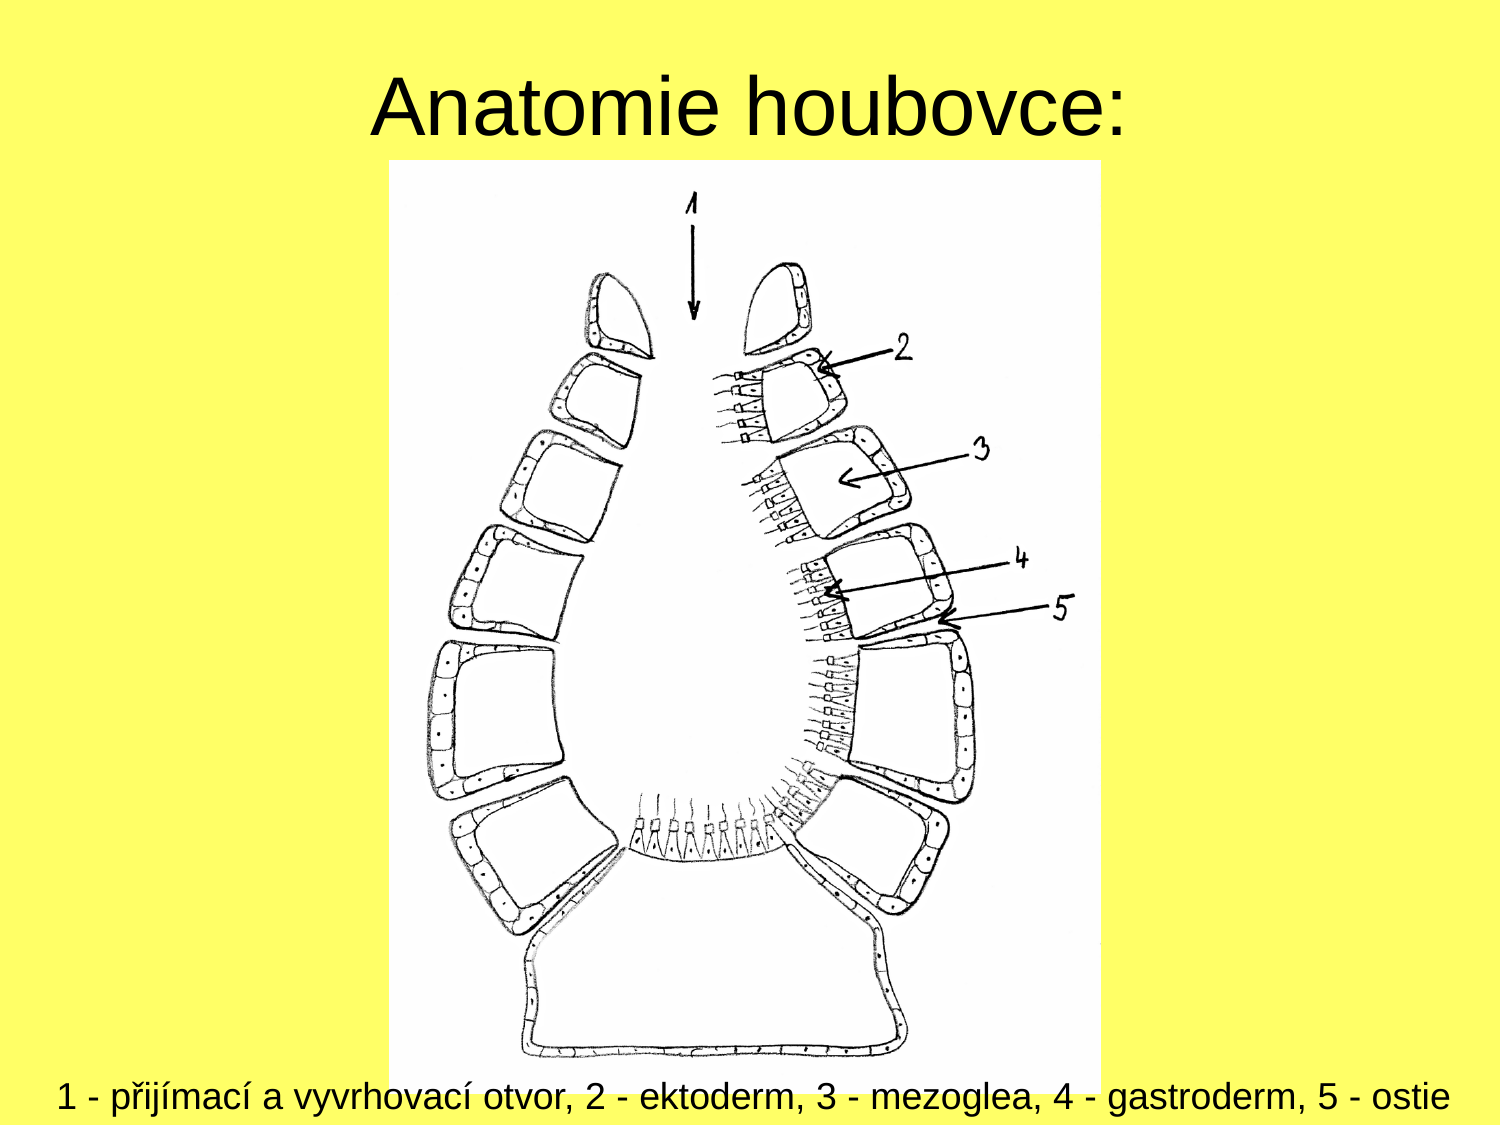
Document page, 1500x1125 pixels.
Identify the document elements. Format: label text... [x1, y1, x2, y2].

text_box 1 - přijímací a vyvrhovací otvor, 2 - ektoderm, 3 - mezoglea, 4 - gastroderm, 5 - ostie [41, 1064, 1470, 1125]
picture [389, 160, 1101, 1064]
title Anatomie houbovce: [75, 45, 1426, 114]
